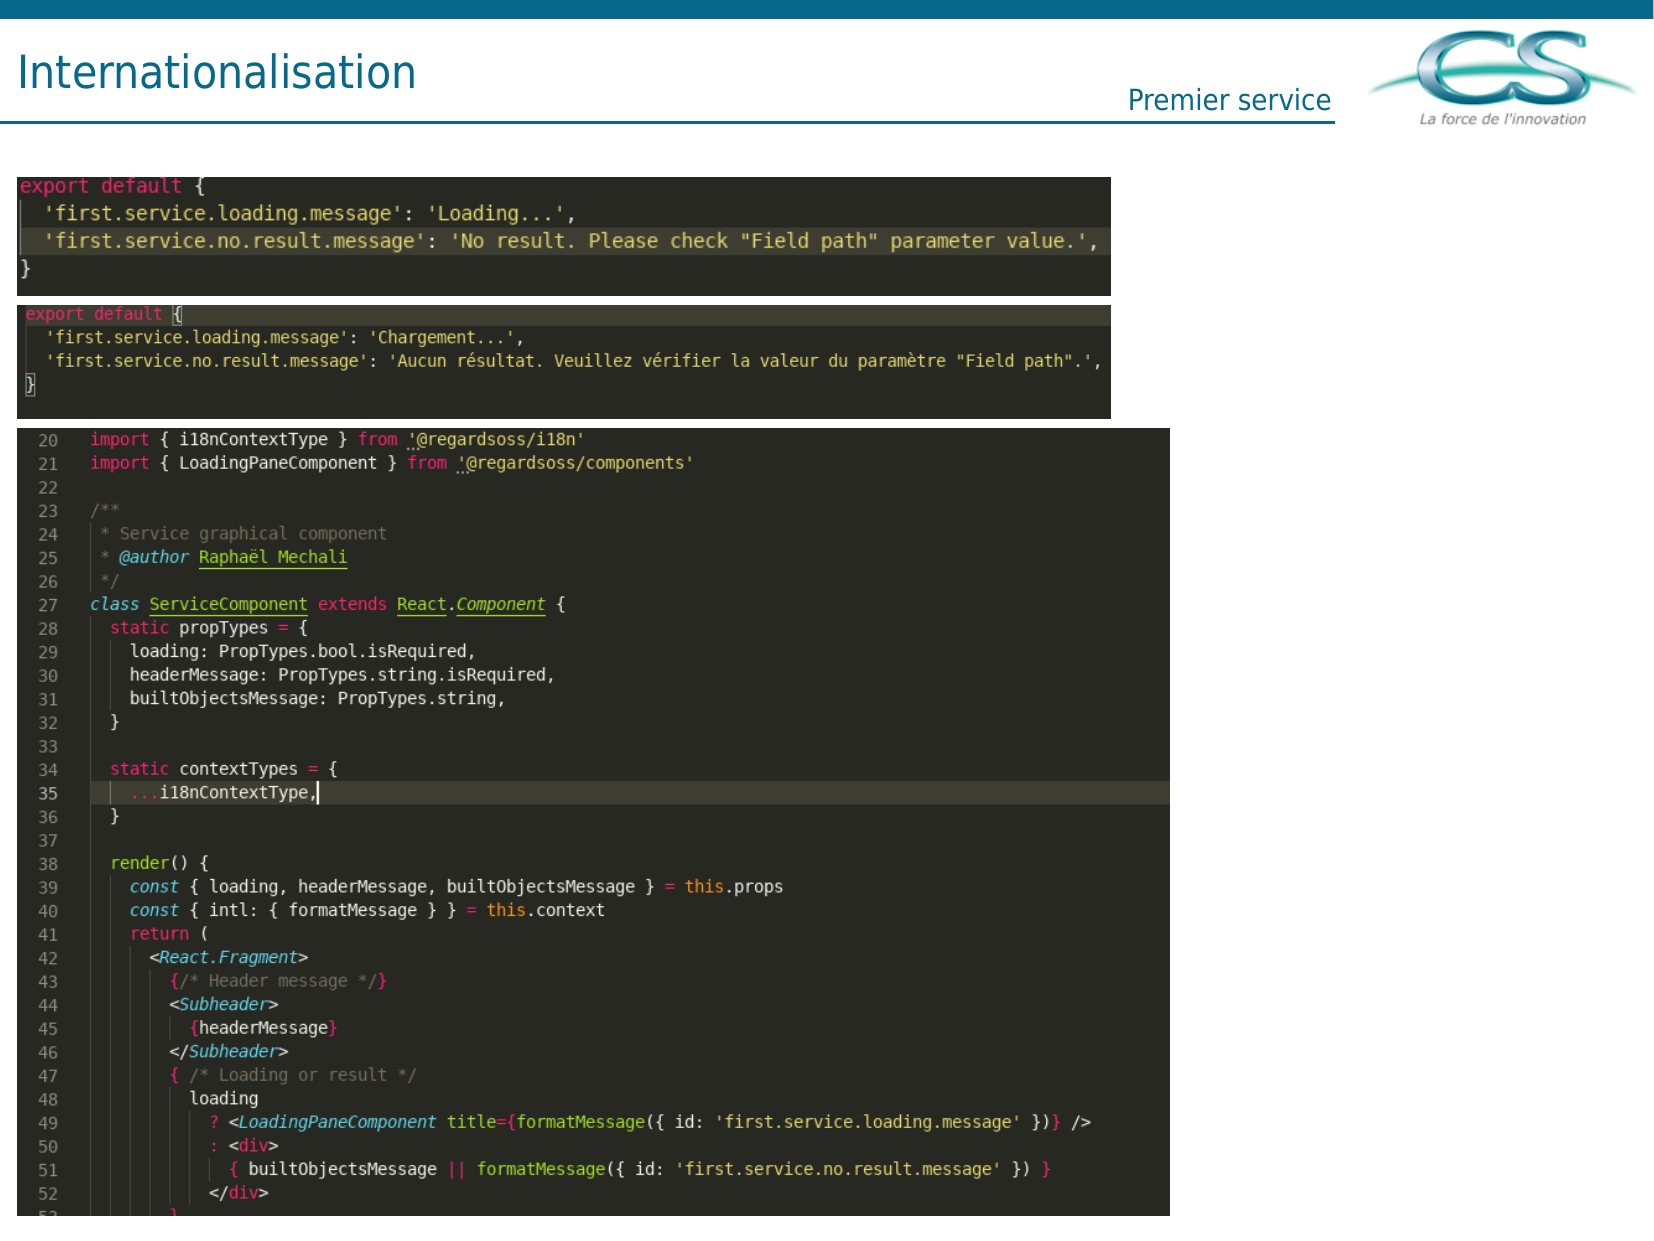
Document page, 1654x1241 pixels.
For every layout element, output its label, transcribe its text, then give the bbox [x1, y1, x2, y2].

picture [17, 305, 1111, 419]
text_box Premier service [1116, 71, 1359, 164]
picture [17, 428, 1170, 1216]
picture [1368, 28, 1642, 128]
picture [17, 177, 1111, 296]
title Internationalisation [17, 46, 1368, 106]
